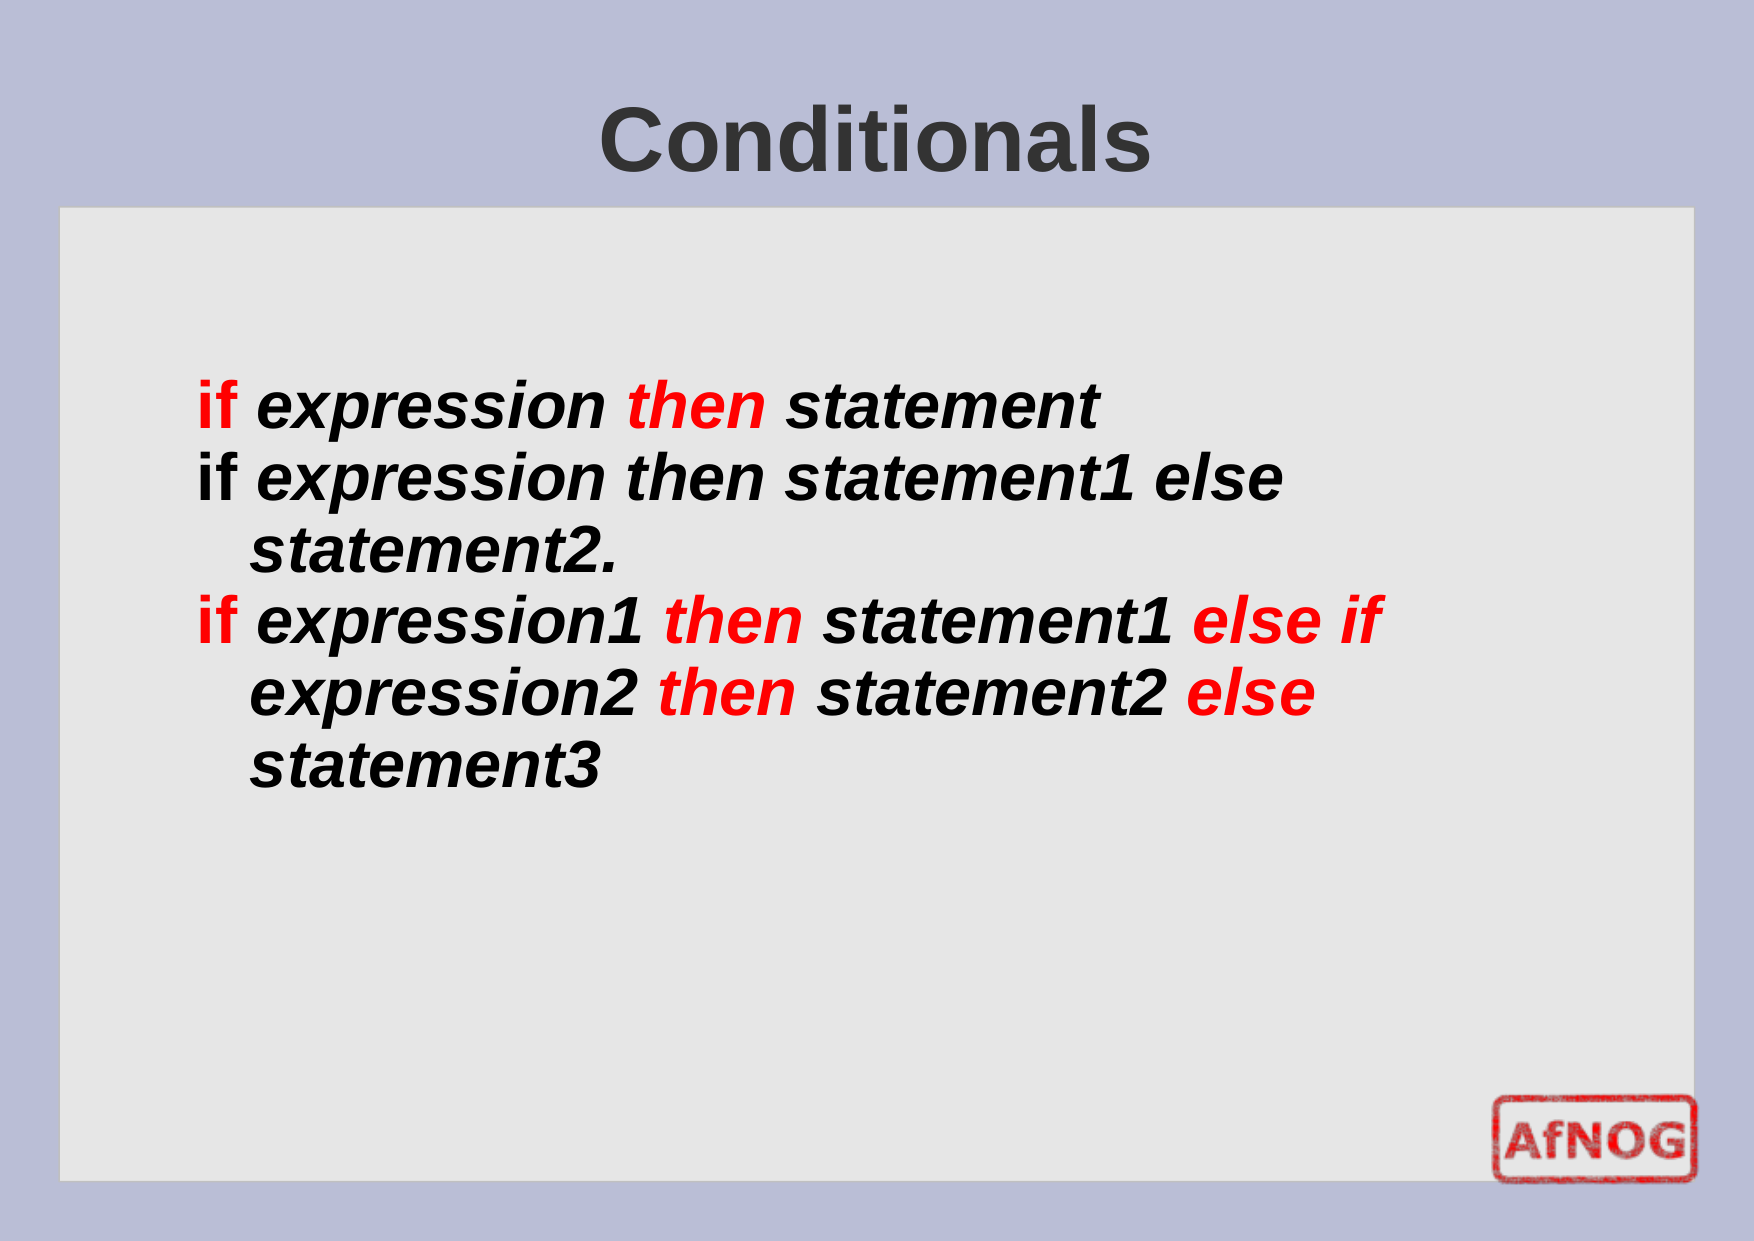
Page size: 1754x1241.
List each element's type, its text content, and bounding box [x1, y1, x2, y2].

picture [1490, 1092, 1701, 1188]
list if expression then statement if expression then statement1 else statement2. if expression1 then statement1 else if expression2 then statement2 else statement3 [179, 371, 1576, 1079]
title Conditionals [59, 48, 1695, 236]
